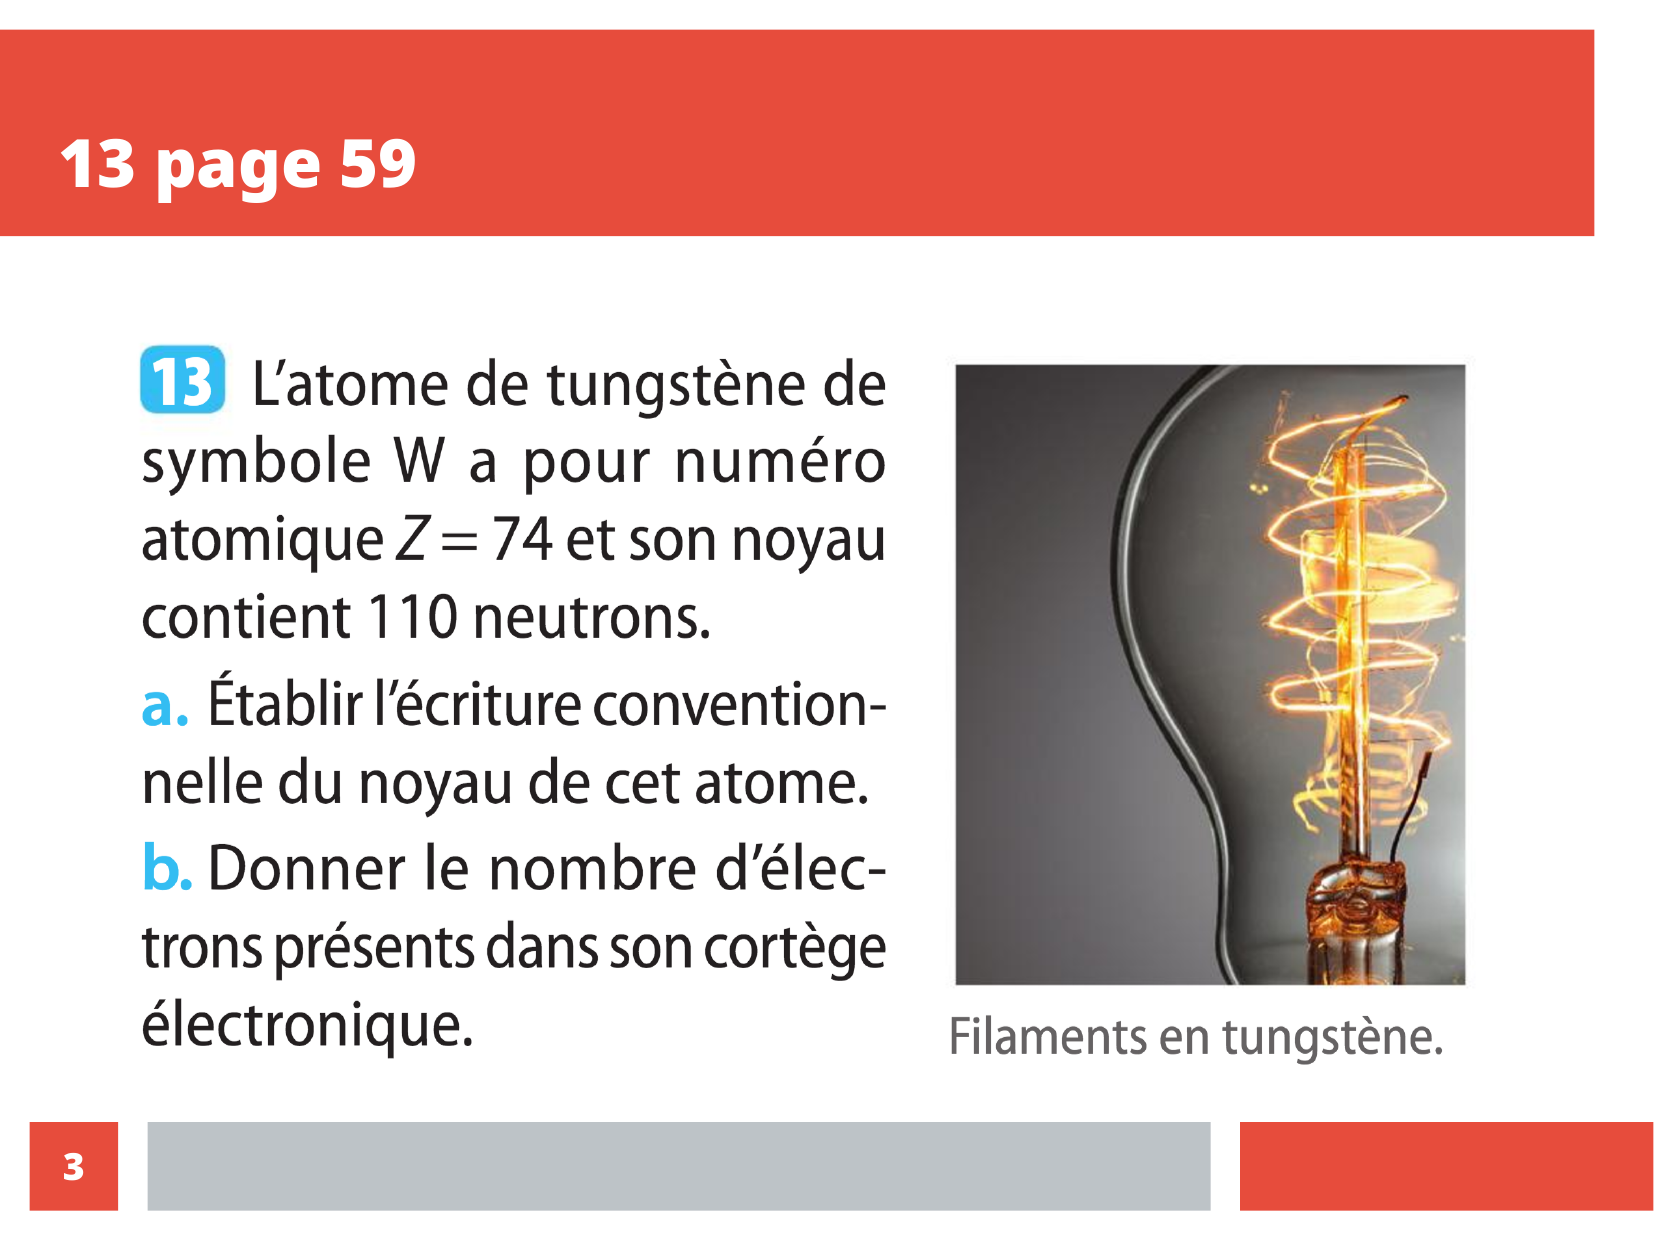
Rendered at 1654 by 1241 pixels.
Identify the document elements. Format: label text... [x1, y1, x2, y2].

title 13 page 59 [59, 59, 1595, 207]
picture [136, 324, 1488, 1093]
